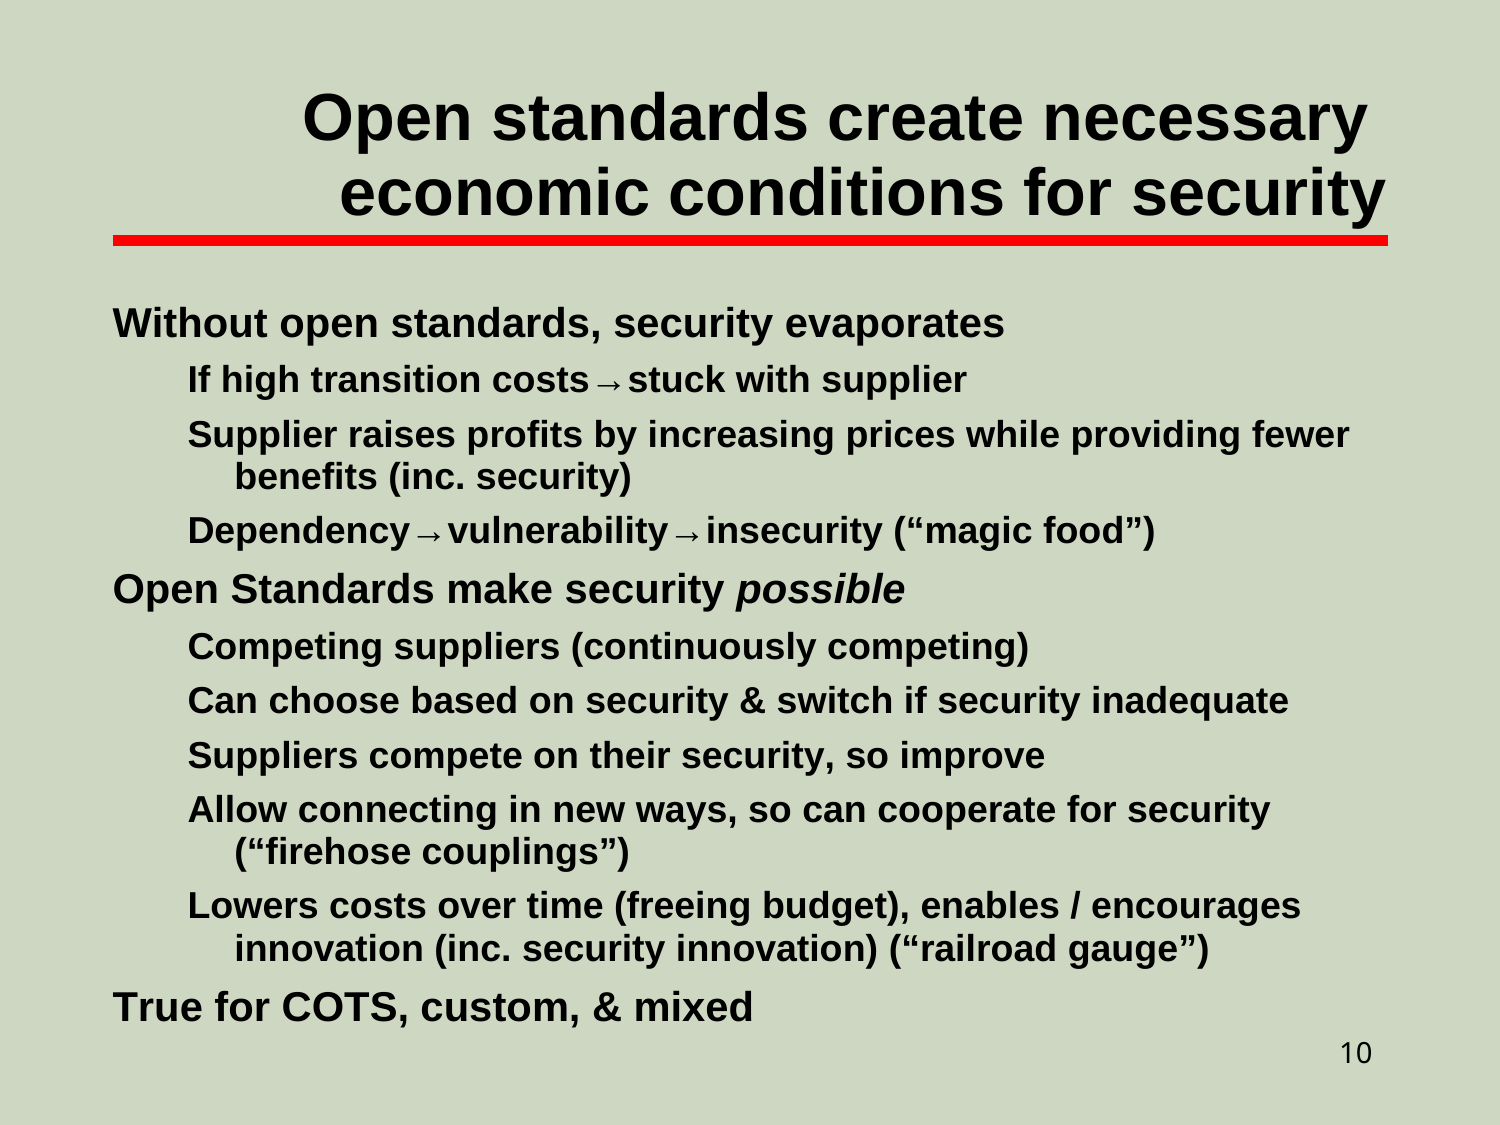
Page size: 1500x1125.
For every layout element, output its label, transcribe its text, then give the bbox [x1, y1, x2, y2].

title Open standards create necessary economic conditions for security [262, 79, 1388, 230]
list Without open standards, security evaporates If high transition costs→stuck with supplier Supplier raises profits by increasing prices while providing fewer benefits (inc. security) Dependency→vulnerability→insecurity (“magic food”) Open Standards make security possible Competing suppliers (continuously competing) Can choose based on security & switch if security inadequate Suppliers compete on their security, so improve Allow connecting in new ways, so can cooperate for security (“firehose couplings”) Lowers costs over time (freeing budget), enables / encourages innovation (inc. security innovation) (“railroad gauge”) True for COTS, custom, & mixed [112, 299, 1388, 1111]
